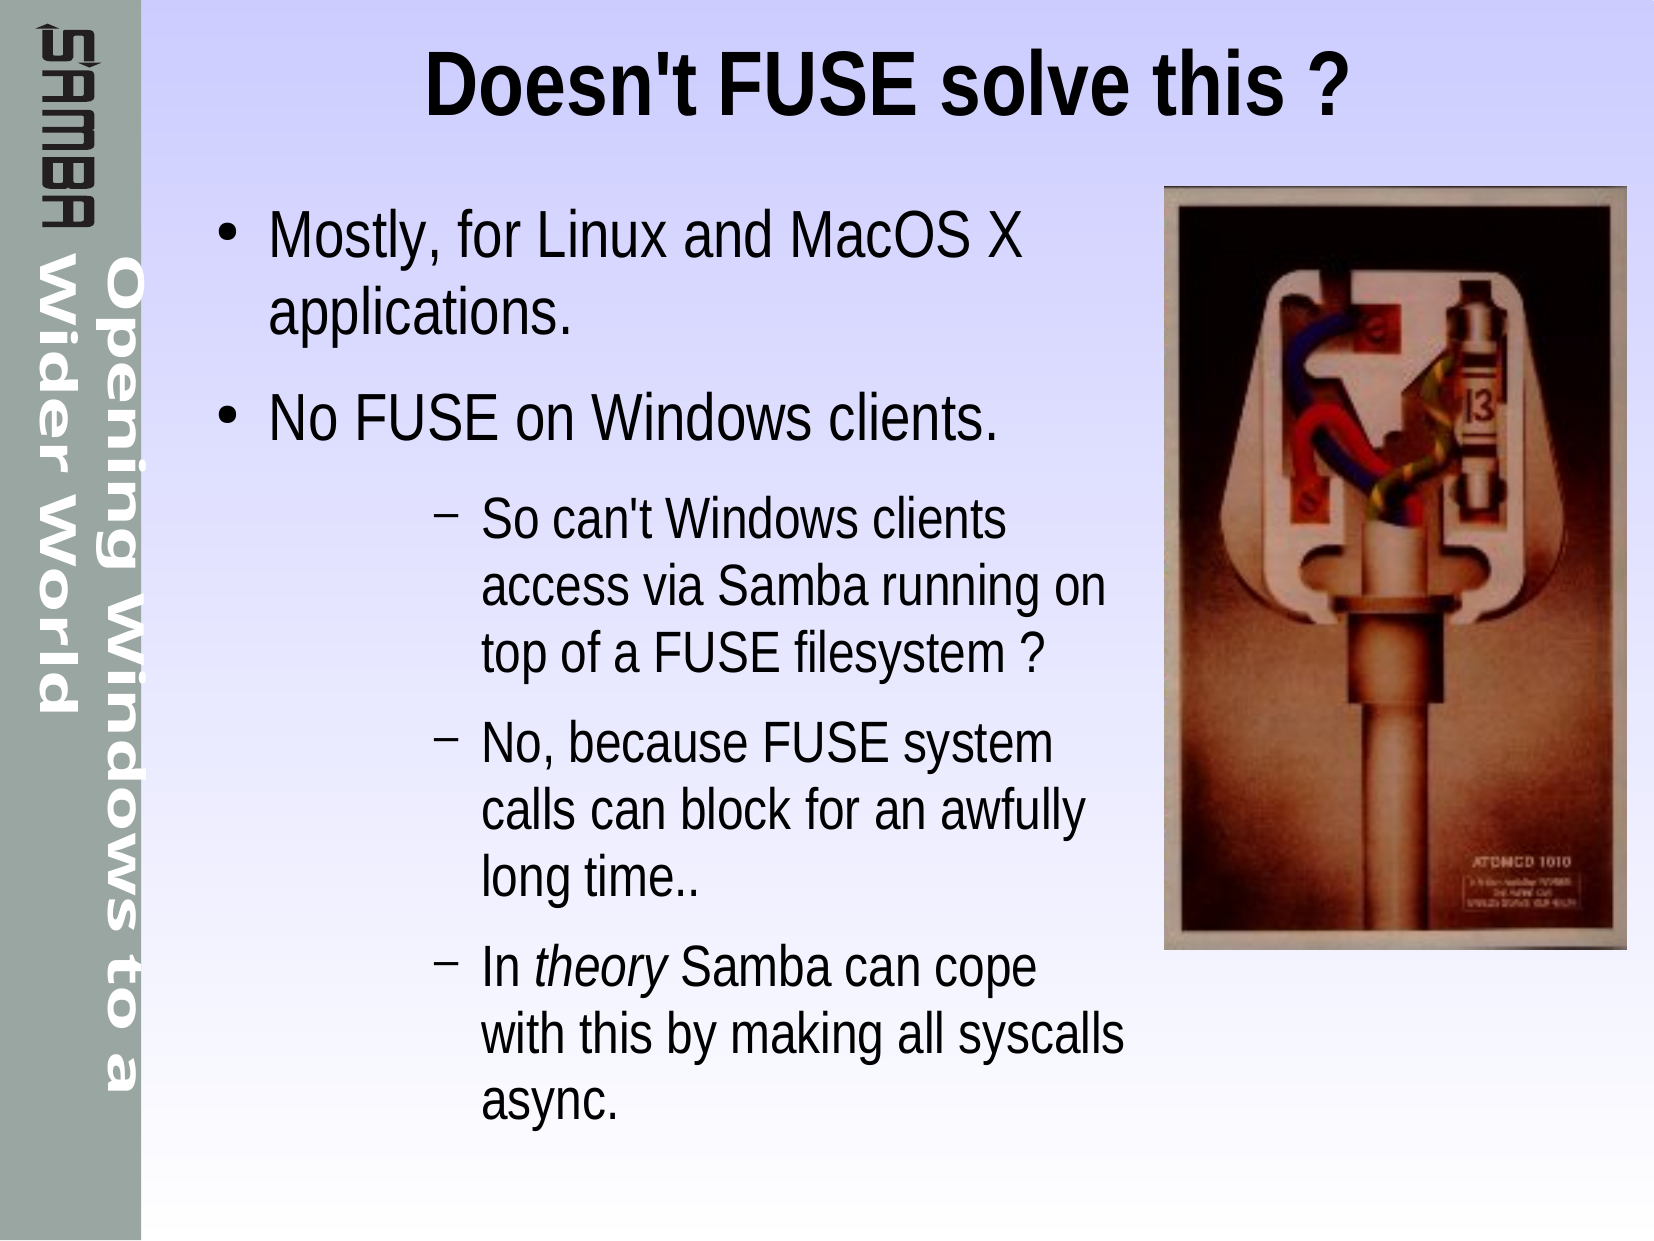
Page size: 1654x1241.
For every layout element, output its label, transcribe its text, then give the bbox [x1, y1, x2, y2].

title Doesn't FUSE solve this ? [183, 0, 1596, 166]
picture [1164, 186, 1627, 950]
list Mostly, for Linux and MacOS X applications. No FUSE on Windows clients. So can't Windows clients access via Samba running on top of a FUSE filesystem ? No, because FUSE system calls can block for an awfully long time.. In theory Samba can cope with this by making all syscalls async. [198, 194, 1137, 1226]
